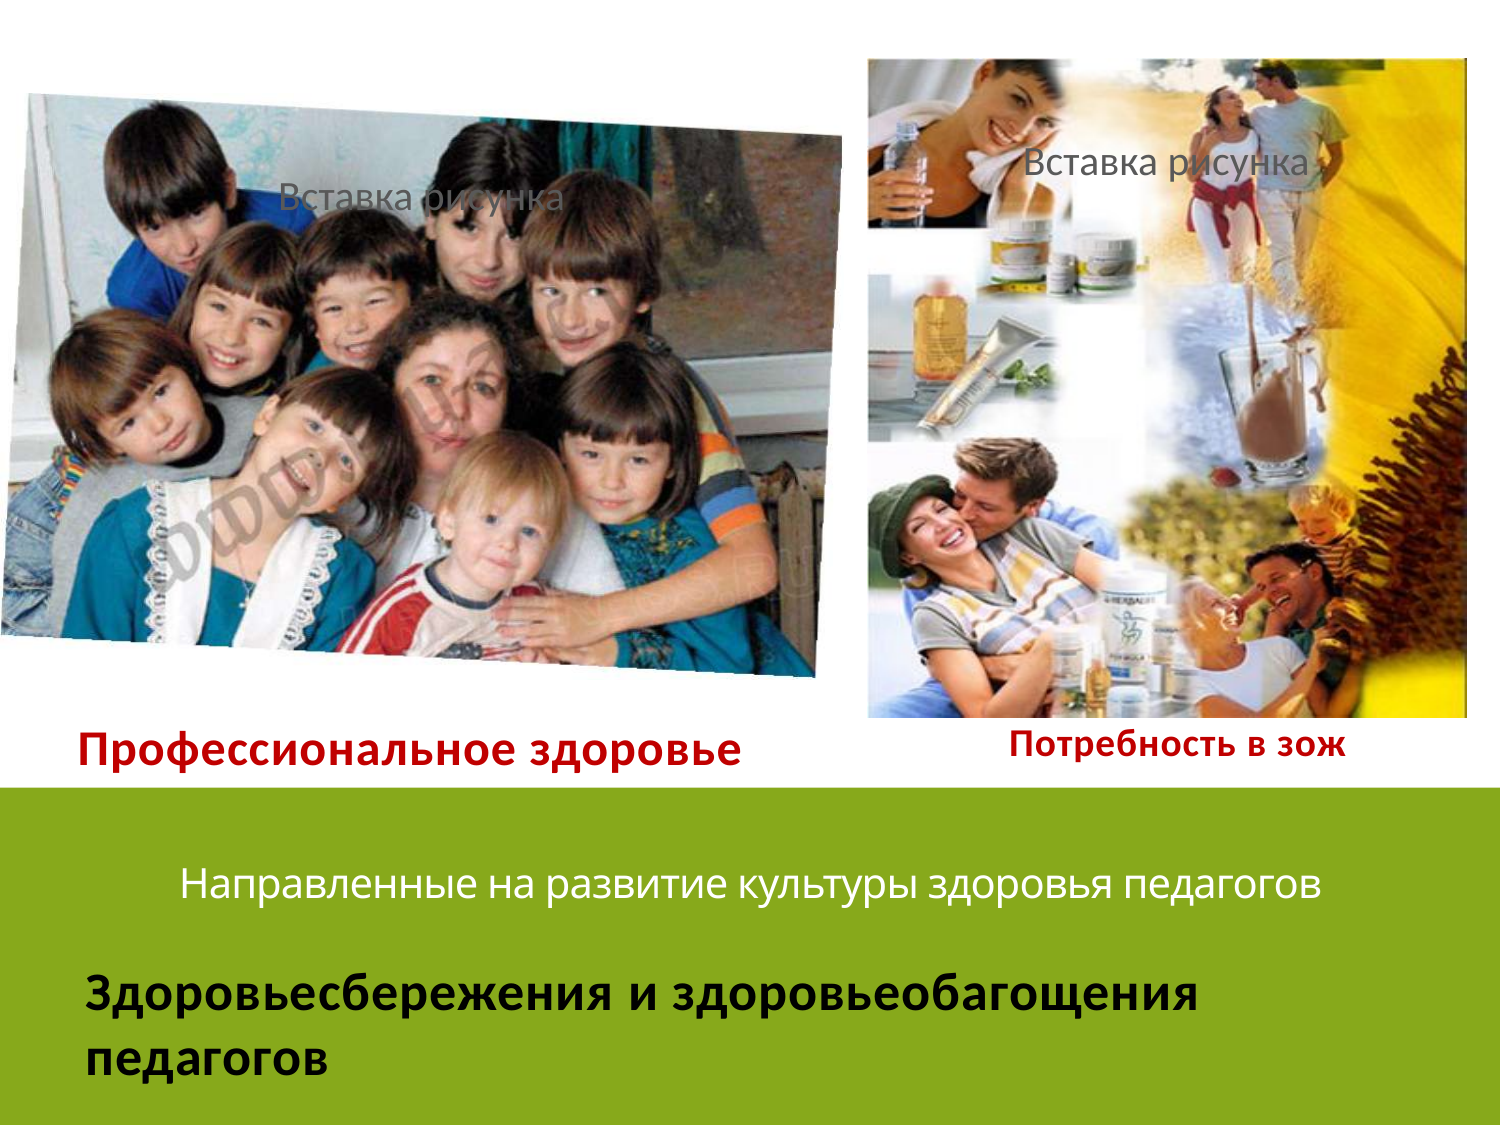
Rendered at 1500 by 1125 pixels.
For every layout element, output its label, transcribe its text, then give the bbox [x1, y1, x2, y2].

text_box Потребность в зож [890, 714, 1465, 774]
picture [0, 93, 844, 680]
picture [867, 58, 1467, 718]
subtitle Здоровьесбережения и здоровьеобагощения педагогов [70, 949, 1440, 1095]
title Направленные на развитие культуры здоровья педагогов [65, 839, 1435, 914]
text_box Профессиональное здоровье [23, 714, 797, 786]
